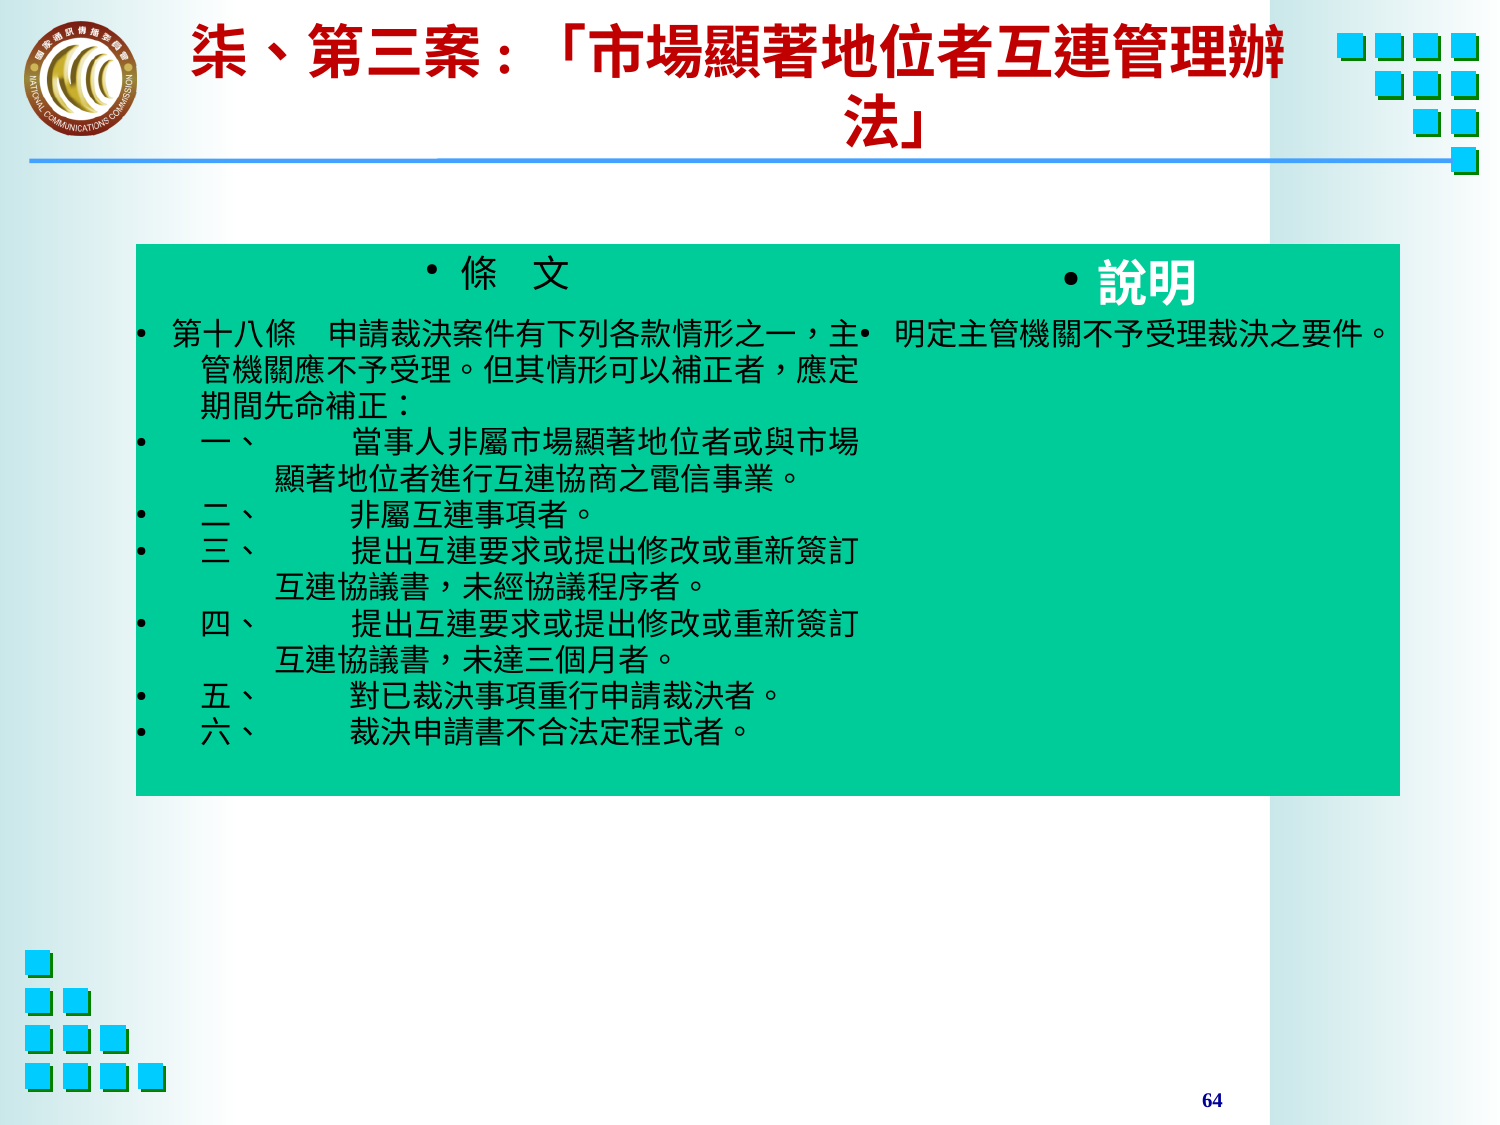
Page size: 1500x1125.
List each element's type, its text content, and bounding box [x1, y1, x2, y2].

table_cell 明定主管機關不予受理裁決之要件。 [860, 316, 1400, 796]
table_cell 第十八條 申請裁決案件有下列各款情形之一，主管機關應不予受理。但其情形可以補正者，應定期間先命補正： 一、 當事人非屬市場顯著地位者或與市場顯著地位者進行互連協商之電信事業。 二、 非屬互連事項者。 三、 提出互連要求或提出修改或重新簽訂互連協議書，未經協議程序者。 四、 提出互連要求或提出修改或重新簽訂互連協議書，未達三個月者。 五、 對已裁決事項重行申請裁決者。 六、 裁決申請書不合法定程式者。 [136, 316, 860, 796]
table_header 說明 [860, 244, 1400, 316]
table_header 條 文 [136, 244, 860, 316]
title 柒、第三案:「市場顯著地位者互連管理辦法」 [123, 7, 1353, 161]
